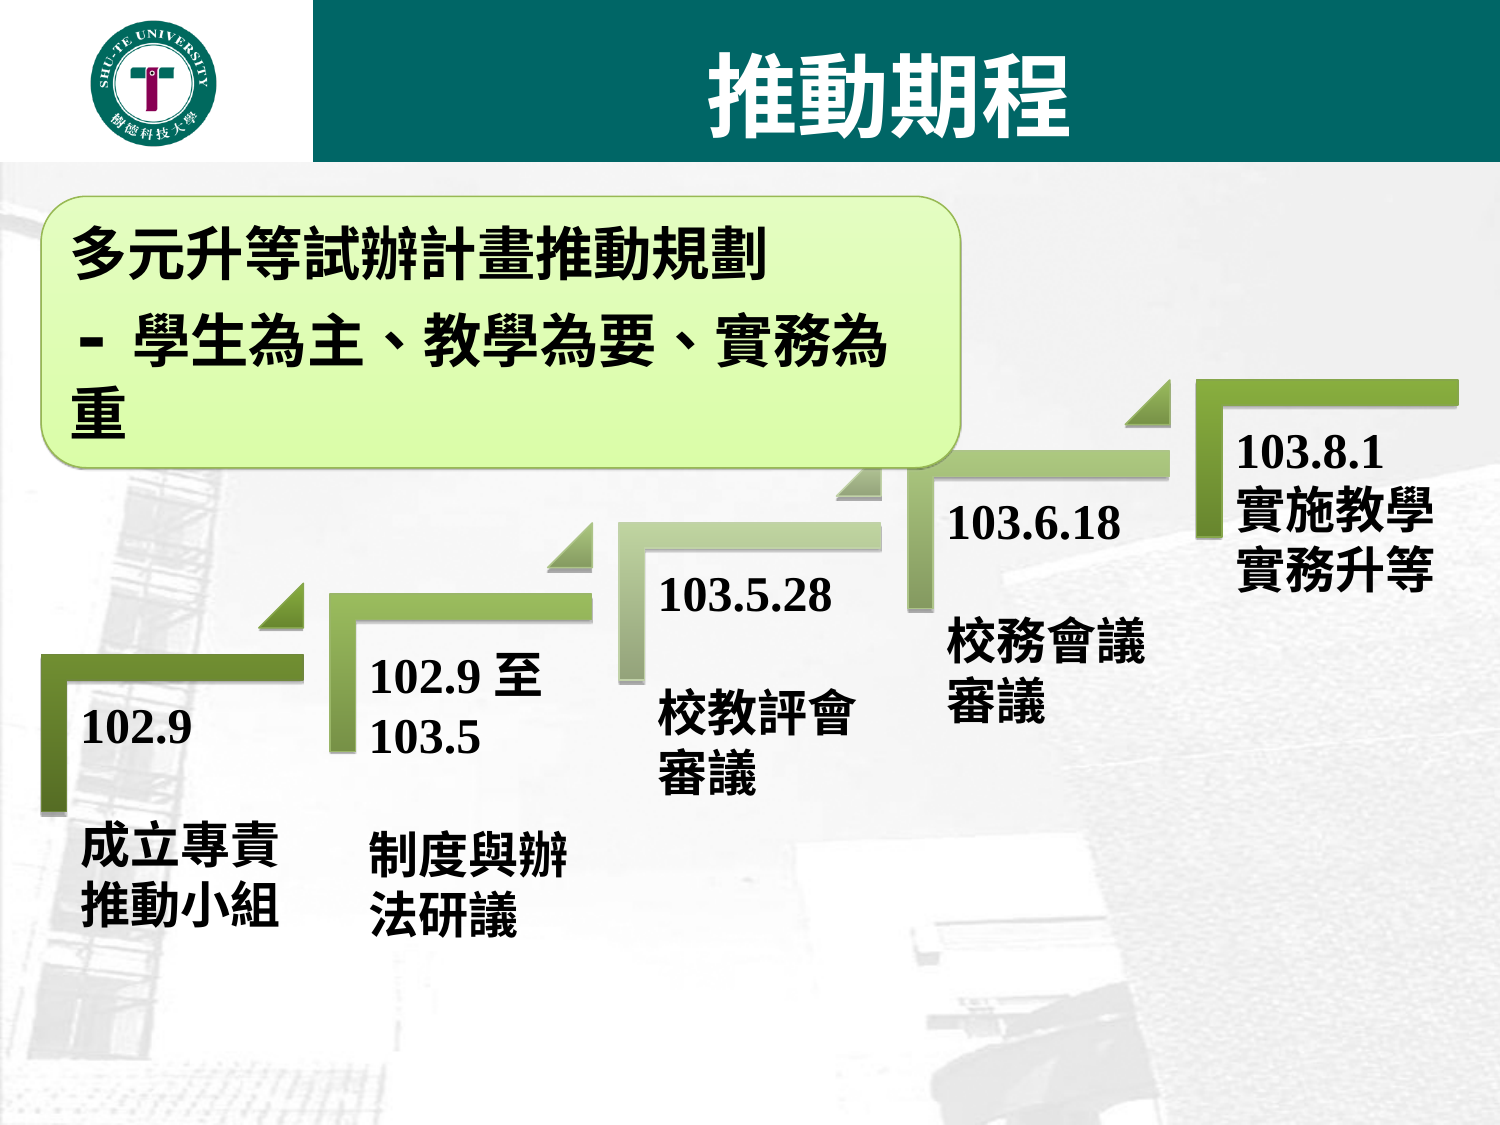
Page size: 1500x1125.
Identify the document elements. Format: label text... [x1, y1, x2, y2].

text_box 103.8.1 實施教學實務升等 [1222, 405, 1459, 613]
text_box [836, 468, 882, 497]
text_box [907, 451, 1170, 609]
text_box [41, 654, 303, 812]
text_box [330, 594, 592, 752]
title 推動期程 [88, 0, 1439, 188]
text_box 103.5.28 校教評會審議 [645, 548, 881, 756]
text_box 102.9 成立專責推動小組 [67, 680, 304, 888]
text_box [258, 583, 304, 628]
text_box [1196, 379, 1459, 537]
text_box [618, 522, 881, 680]
text_box 102.9至103.5 制度與辦法研議 [356, 631, 593, 817]
text_box 多元升等試辦計畫推動規劃 -學生為主、教學為要、實務為重 [41, 196, 961, 468]
text_box 103.6.18 校務會議審議 [933, 477, 1170, 685]
text_box [547, 522, 593, 568]
text_box [1125, 379, 1170, 425]
